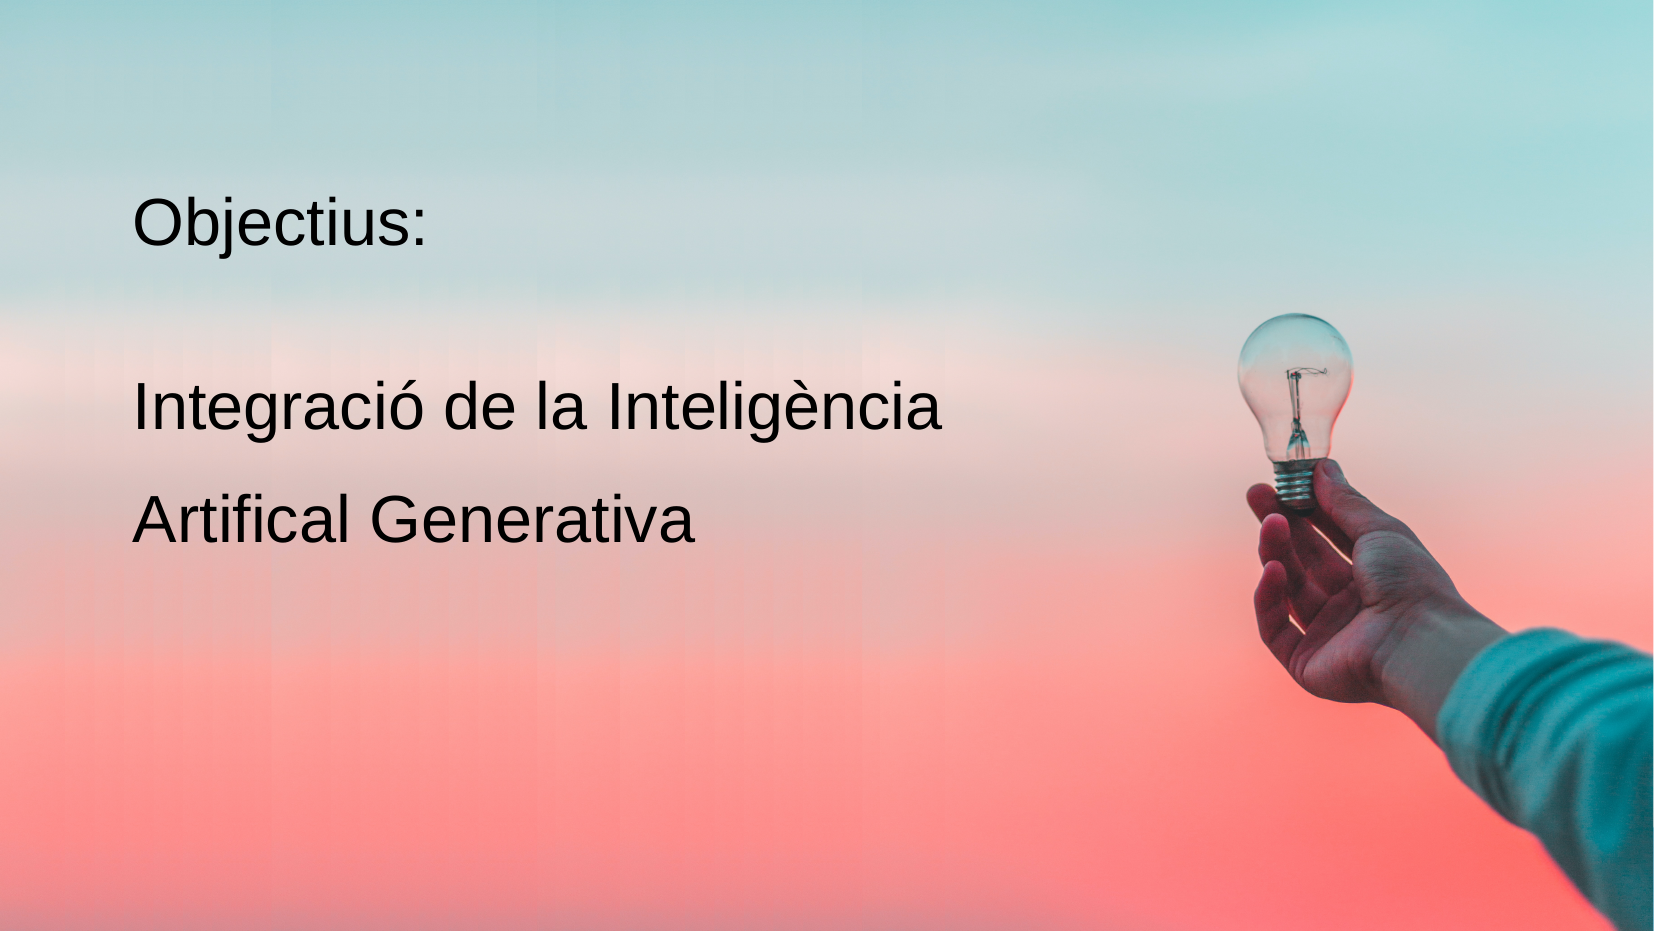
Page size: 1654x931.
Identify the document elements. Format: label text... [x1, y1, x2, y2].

picture [0, 0, 1654, 931]
text_box Integració de la Inteligència Artifical Generativa [118, 324, 1063, 709]
text_box Objectius: [118, 177, 562, 324]
